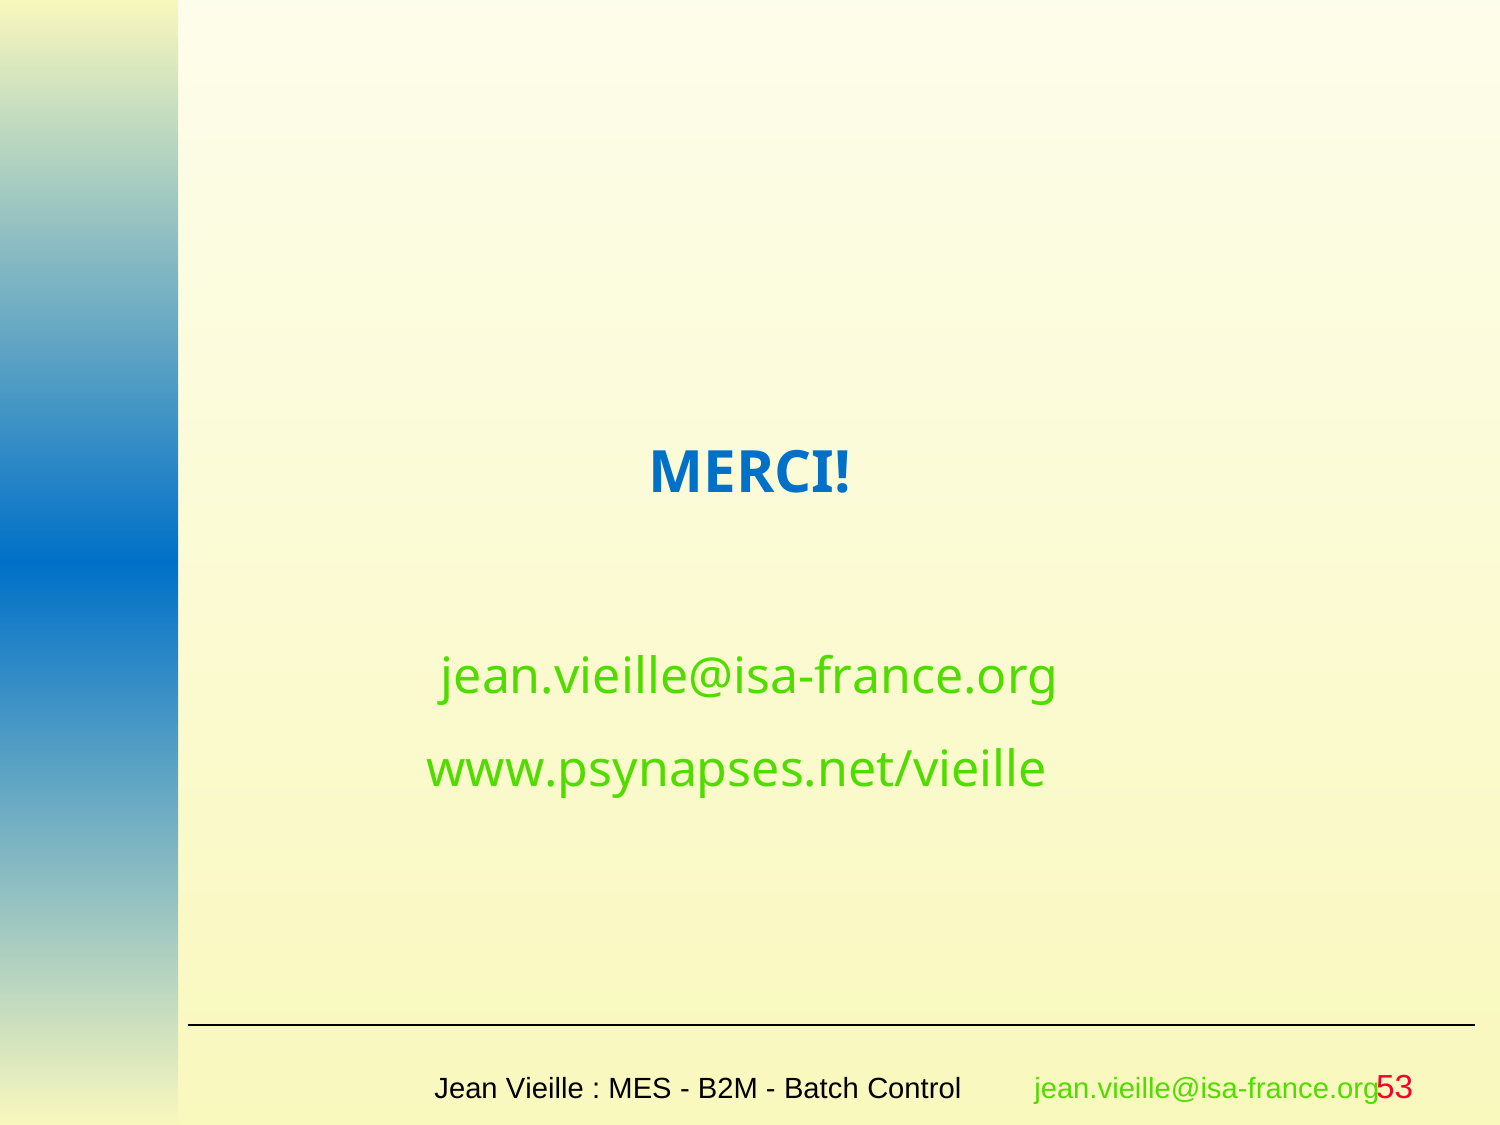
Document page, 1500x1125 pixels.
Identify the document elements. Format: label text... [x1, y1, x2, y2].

text_box jean.vieille@isa-france.org www.psynapses.net/vieille [225, 637, 1276, 926]
title MERCI! [112, 374, 1388, 563]
